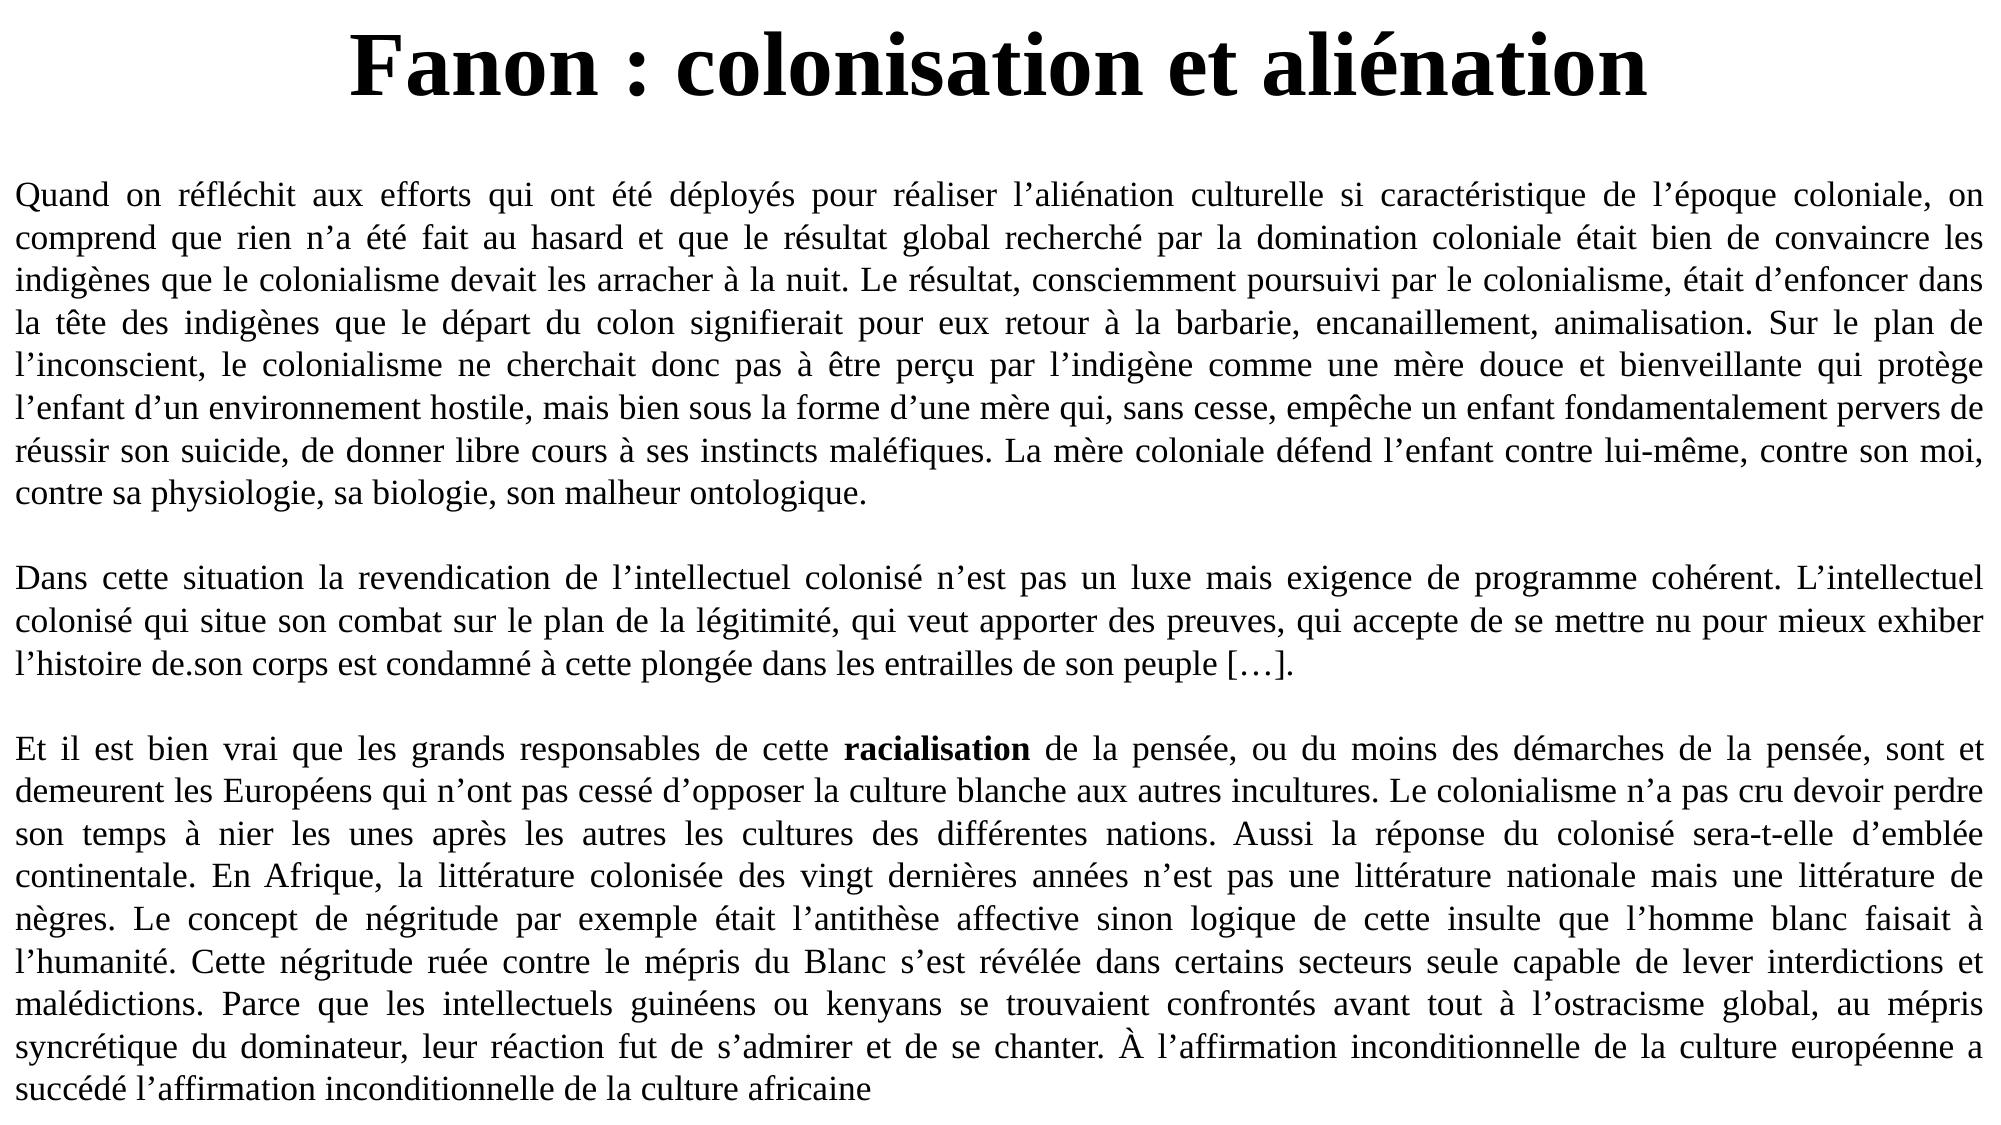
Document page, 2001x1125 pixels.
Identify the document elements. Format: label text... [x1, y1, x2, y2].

title Fanon : colonisation et aliénation [137, 0, 1863, 133]
list Quand on réfléchit aux efforts qui ont été déployés pour réaliser l’aliénation culturelle si caractéristique de l’époque coloniale, on comprend que rien n’a été fait au hasard et que le résultat global recherché par la domination coloniale était bien de convaincre les indigènes que le colonialisme devait les arracher à la nuit. Le résultat, consciemment poursuivi par le colonialisme, était d’enfoncer dans la tête des indigènes que le départ du colon signifierait pour eux retour à la barbarie, encanaillement, animalisation. Sur le plan de l’inconscient, le colonialisme ne cherchait donc pas à être perçu par l’indigène comme une mère douce et bienveillante qui protège l’enfant d’un environnement hostile, mais bien sous la forme d’une mère qui, sans cesse, empêche un enfant fondamentalement pervers de réussir son suicide, de donner libre cours à ses instincts maléfiques. La mère coloniale défend l’enfant contre lui-même, contre son moi, contre sa physiologie, sa biologie, son malheur ontologique. Dans cette situation la revendication de l’intellectuel colonisé n’est pas un luxe mais exigence de programme cohérent. L’intellectuel colonisé qui situe son combat sur le plan de la légitimité, qui veut apporter des preuves, qui accepte de se mettre nu pour mieux exhiber l’histoire de.son corps est condamné à cette plongée dans les entrailles de son peuple […]. Et il est bien vrai que les grands responsables de cette racialisation de la pensée, ou du moins des démarches de la pensée, sont et demeurent les Européens qui n’ont pas cessé d’opposer la culture blanche aux autres incultures. Le colonialisme n’a pas cru devoir perdre son temps à nier les unes après les autres les cultures des différentes nations. Aussi la réponse du colonisé sera-t-elle d’emblée continentale. En Afrique, la littérature colonisée des vingt dernières années n’est pas une littérature nationale mais une littérature de nègres. Le concept de négritude par exemple était l’antithèse affective sinon logique de cette insulte que l’homme blanc faisait à l’humanité. Cette négritude ruée contre le mépris du Blanc s’est révélée dans certains secteurs seule capable de lever interdictions et malédictions. Parce que les intellectuels guinéens ou kenyans se trouvaient confrontés avant tout à l’ostracisme global, au mépris syncrétique du dominateur, leur réaction fut de s’admirer et de se chanter. À l’affirmation inconditionnelle de la culture européenne a succédé l’affirmation inconditionnelle de la culture africaine [0, 163, 2000, 1125]
